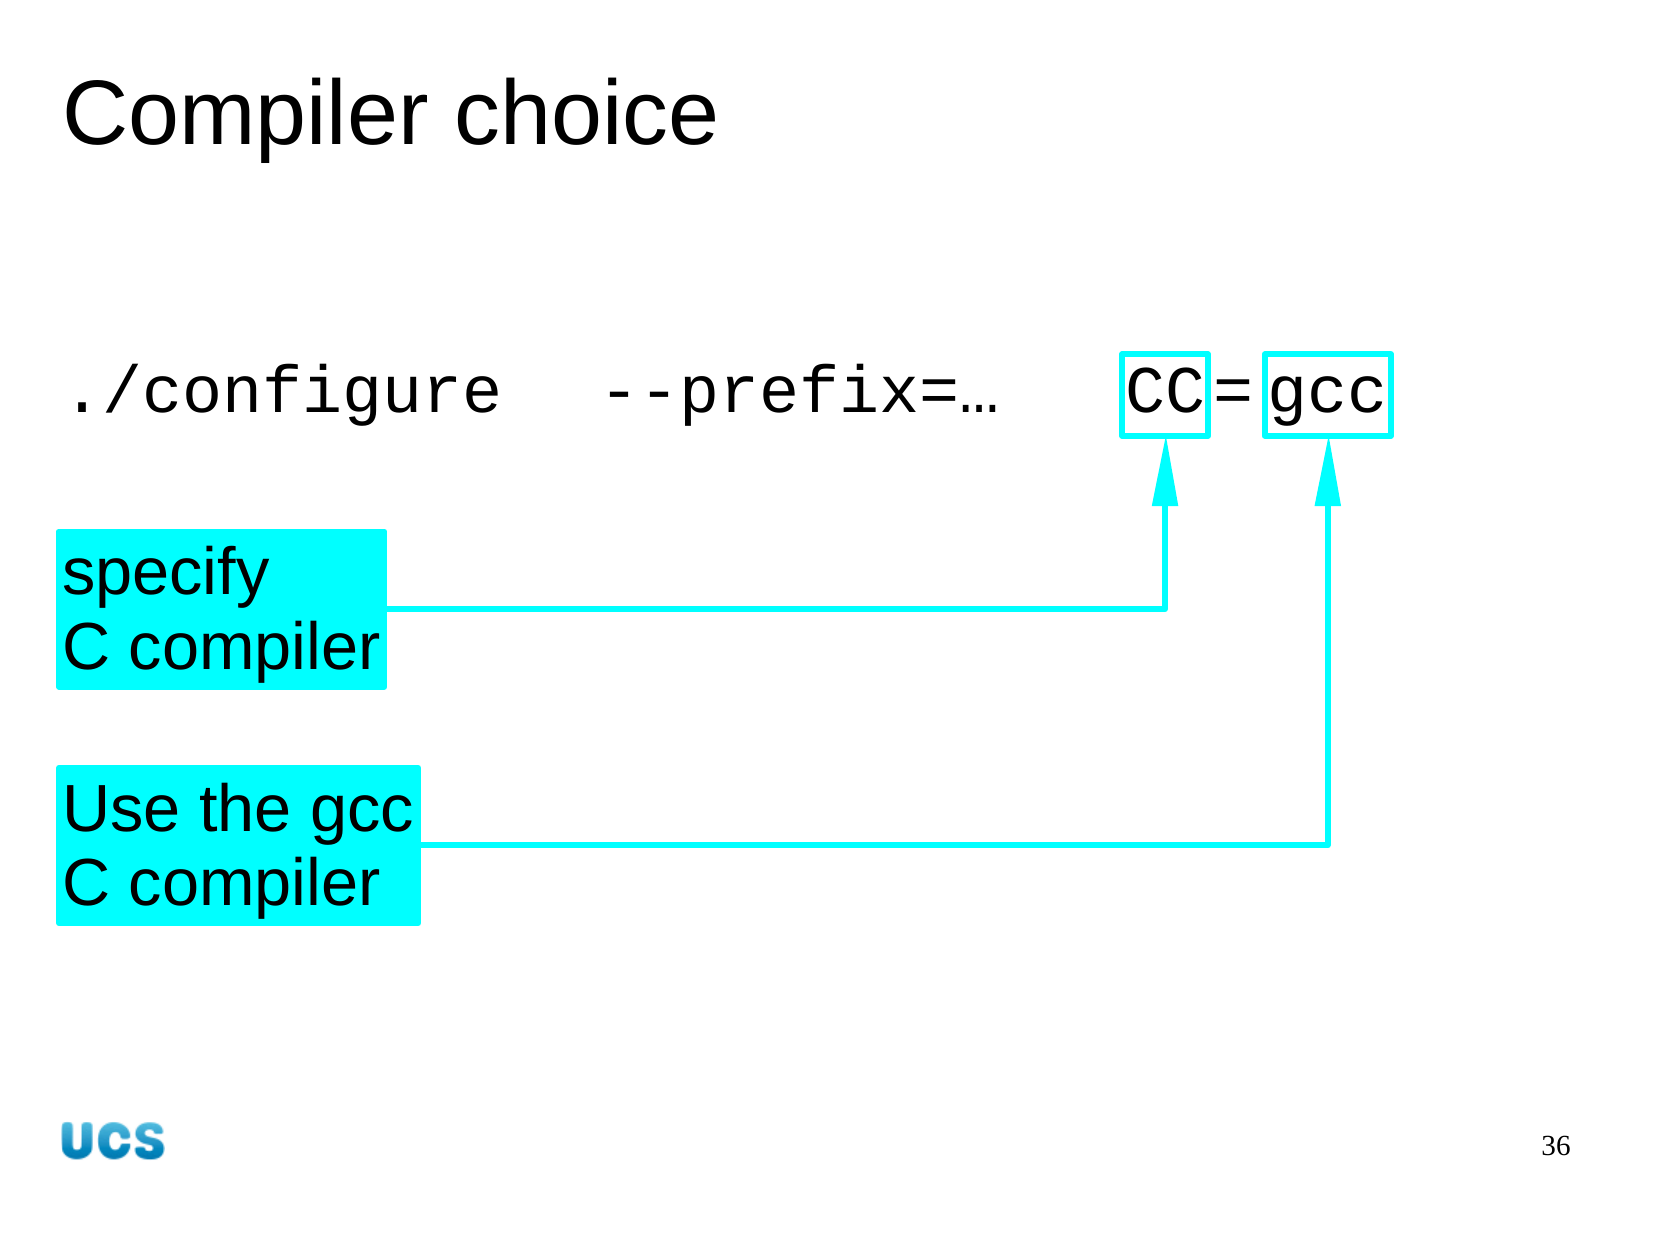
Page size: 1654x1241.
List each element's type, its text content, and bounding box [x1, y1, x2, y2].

text_box Compiler choice [59, 59, 724, 168]
picture [61, 1121, 165, 1161]
text_box specify C compiler [59, 531, 385, 687]
text_box gcc [1264, 354, 1391, 436]
text_box --prefix=… [596, 354, 1003, 436]
text_box Use the gcc C compiler [59, 767, 419, 924]
text_box = [1210, 354, 1257, 436]
text_box CC [1122, 354, 1209, 436]
text_box ./configure [59, 354, 506, 436]
